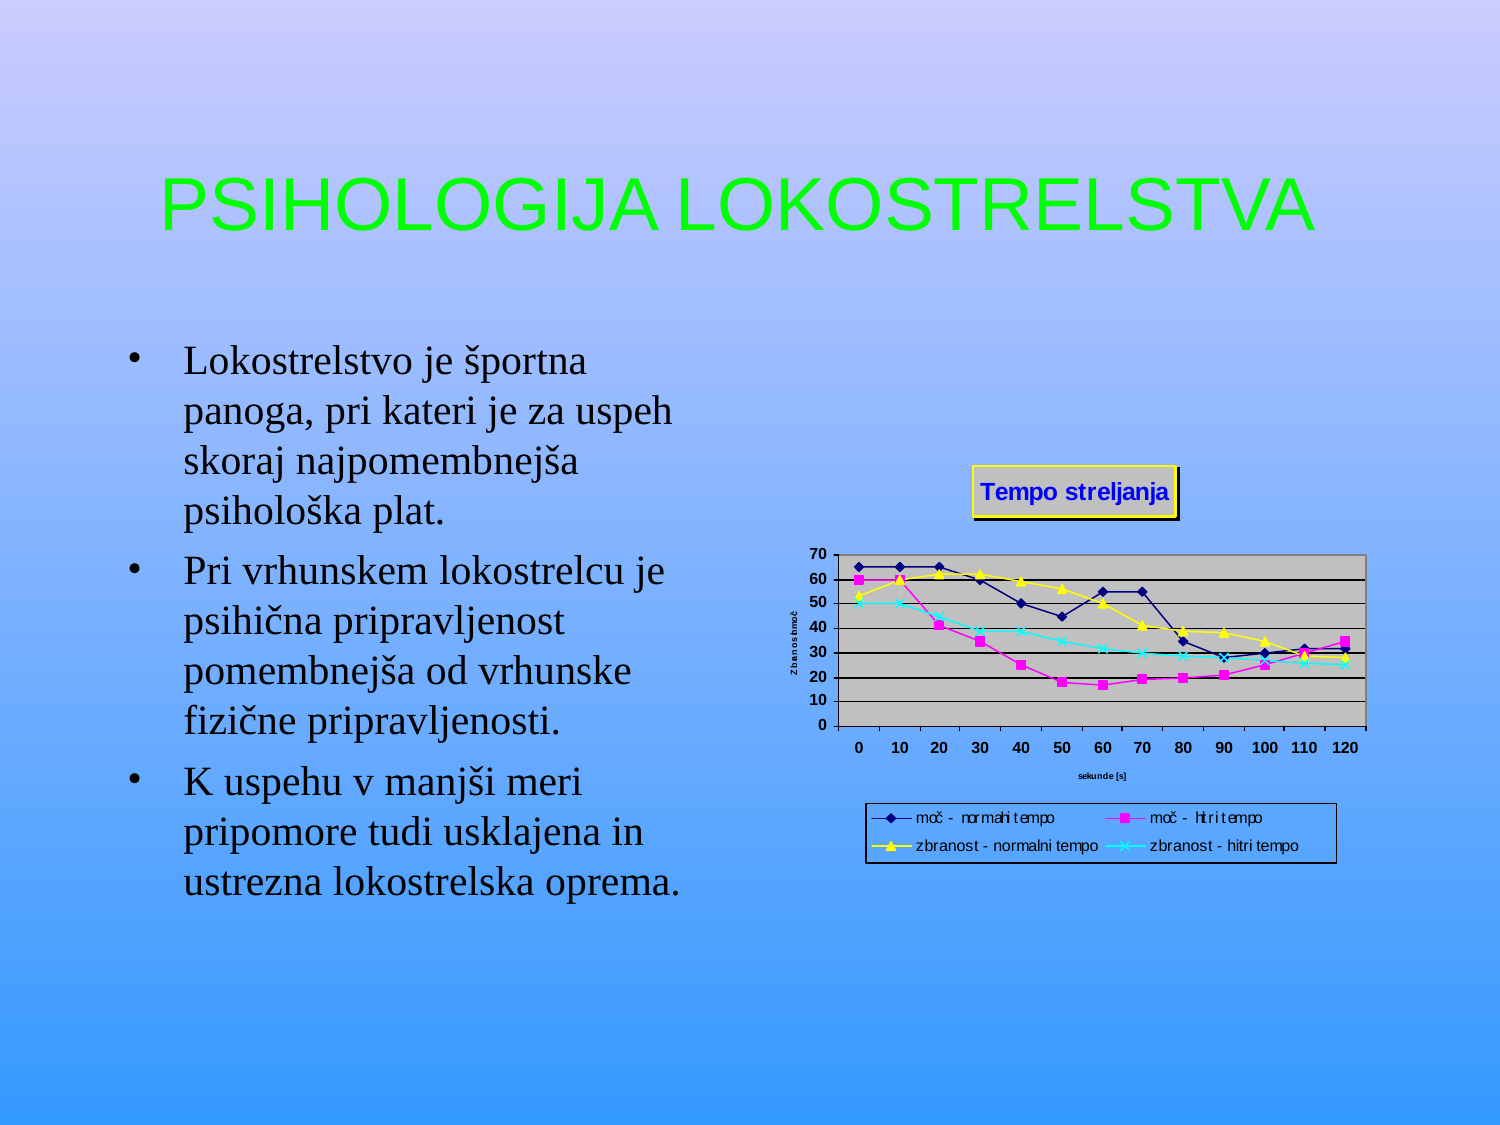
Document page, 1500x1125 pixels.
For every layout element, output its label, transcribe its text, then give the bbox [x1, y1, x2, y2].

title PSIHOLOGIJA LOKOSTRELSTVA [112, 99, 1388, 288]
picture [762, 450, 1388, 876]
list Lokostrelstvo je športna panoga, pri kateri je za uspeh skoraj najpomembnejša psihološka plat. Pri vrhunskem lokostrelcu je psihična pripravljenost pomembnejša od vrhunske fizične pripravljenosti. K uspehu v manjši meri pripomore tudi usklajena in ustrezna lokostrelska oprema. [112, 324, 738, 1000]
